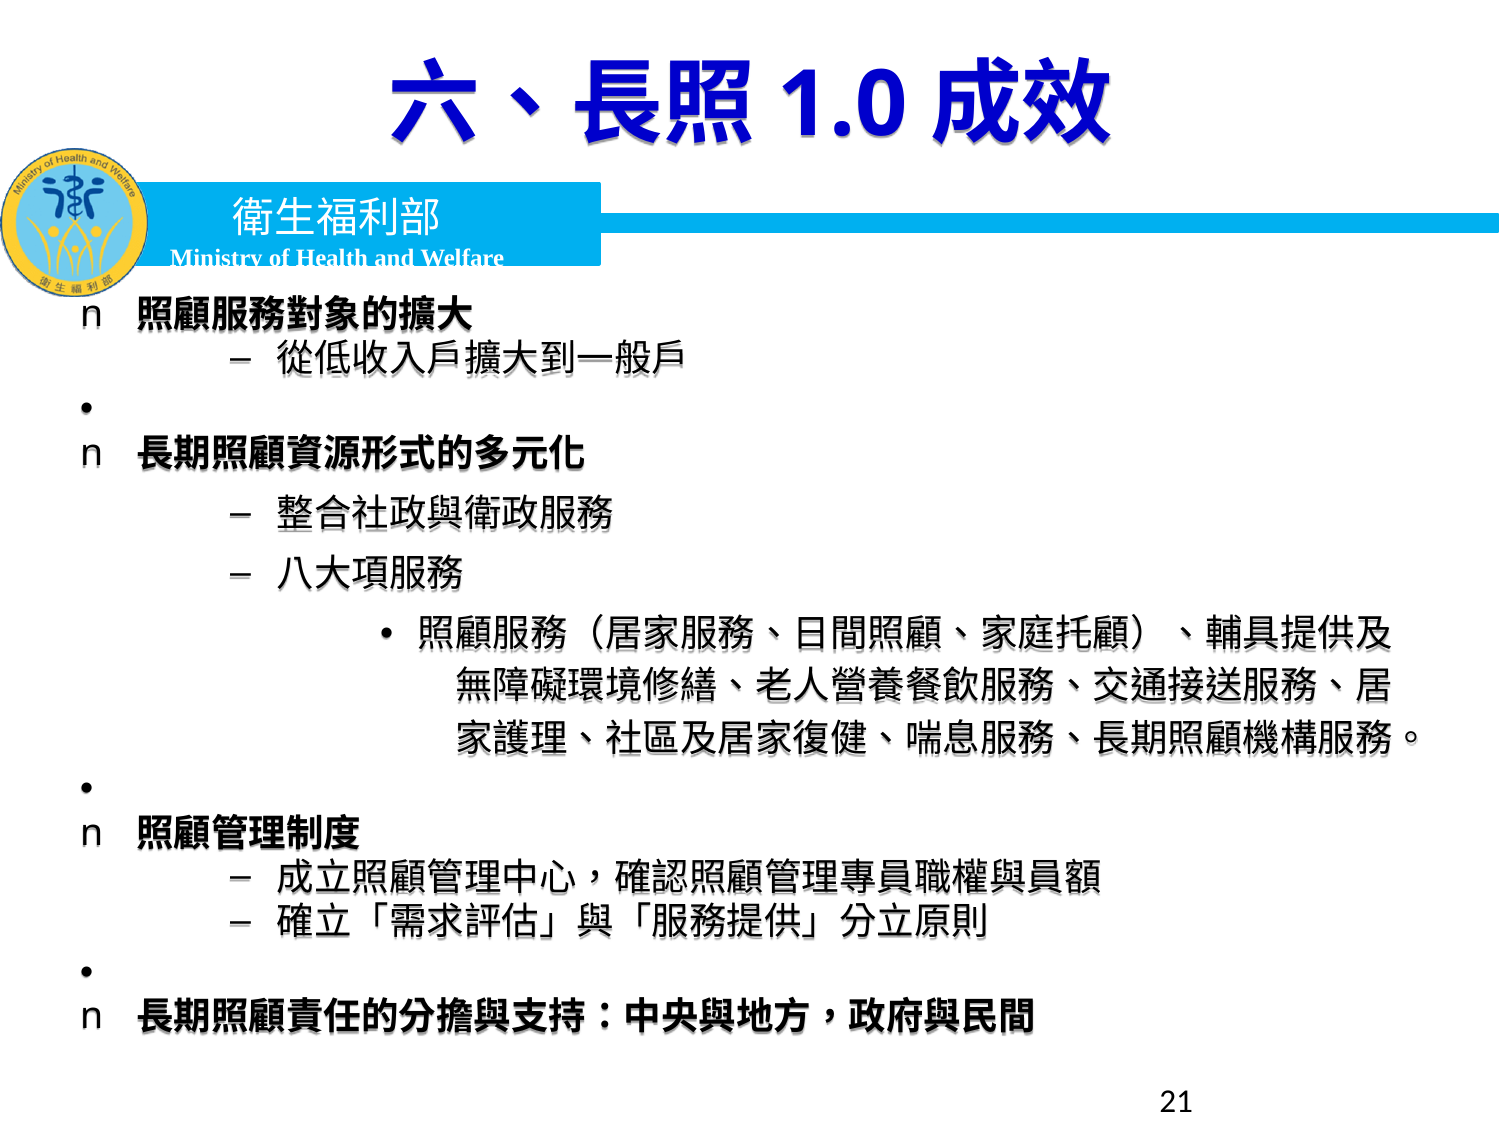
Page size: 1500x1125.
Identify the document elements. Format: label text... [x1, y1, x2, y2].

list 照顧服務對象的擴大 從低收入戶擴大到一般戶 長期照顧資源形式的多元化 整合社政與衛政服務 八大項服務 照顧服務（居家服務、日間照顧、家庭托顧）、輔具提供及無障礙環境修繕、老人營養餐飲服務、交通接送服務、居家護理、社區及居家復健、喘息服務、長期照顧機構服務。 照顧管理制度 成立照顧管理中心，確認照顧管理專員職權與員額 確立「需求評估」與「服務提供」分立原則 長期照顧責任的分擔與支持：中央與地方，政府與民間 [64, 290, 1415, 1102]
text_box 21 [1144, 1069, 1495, 1125]
title 六、長照1.0成效 [75, 4, 1426, 193]
